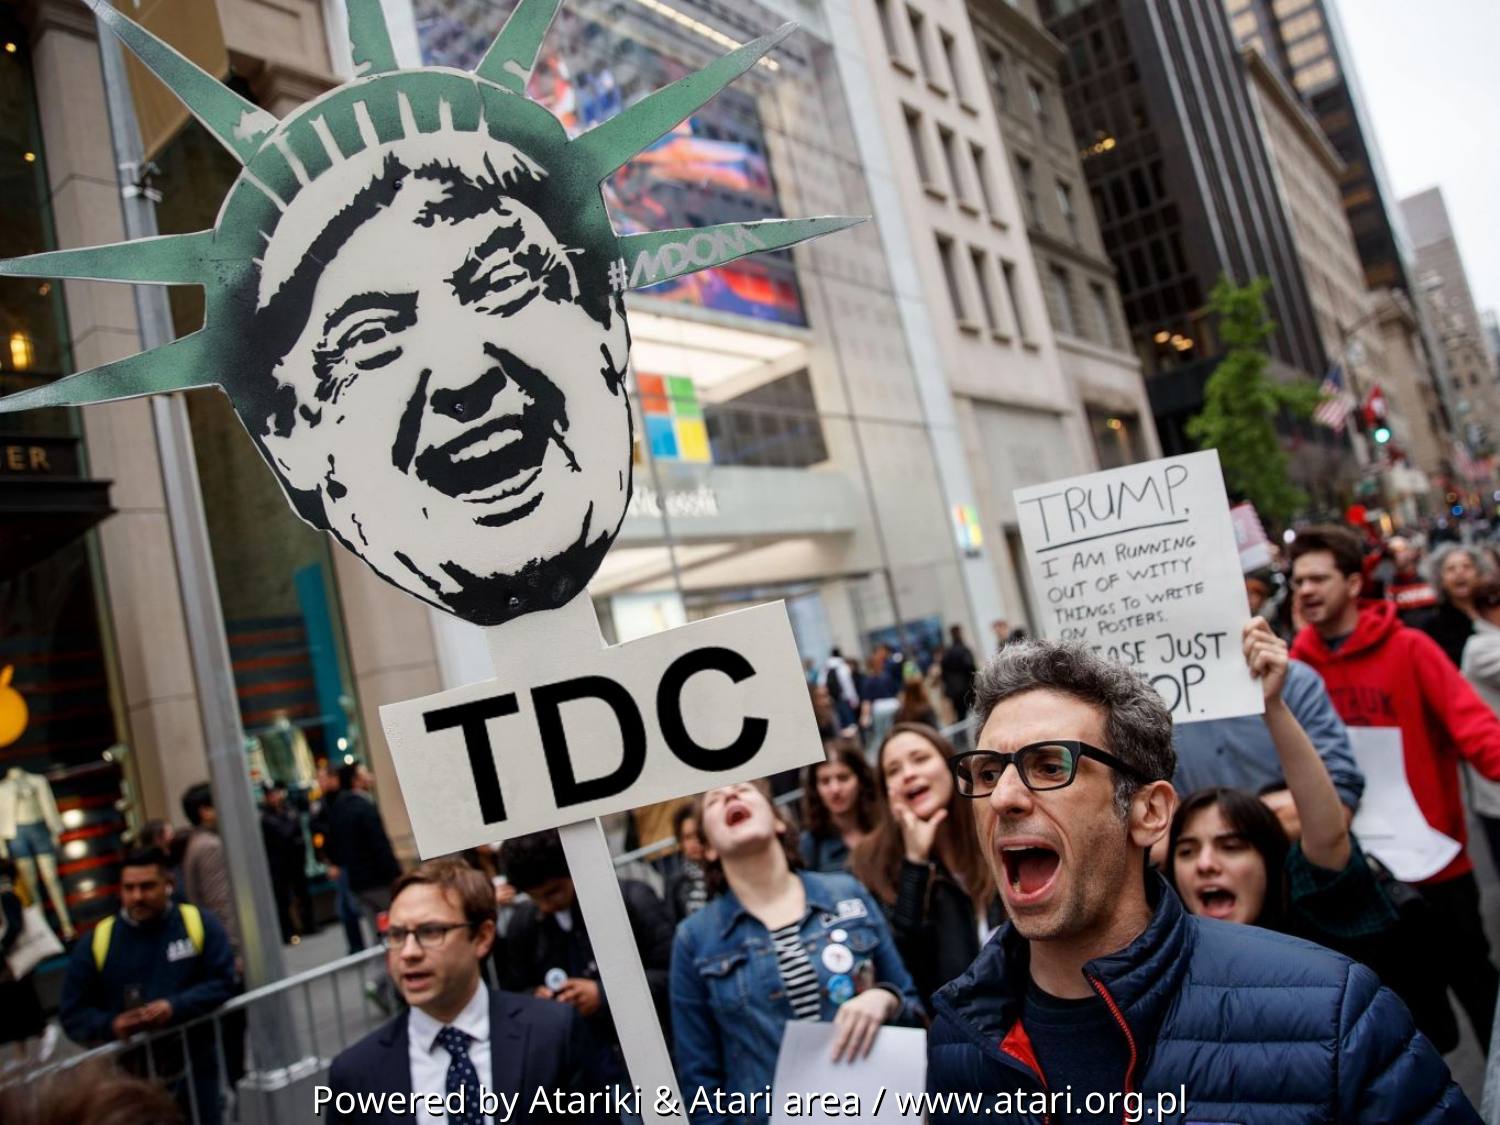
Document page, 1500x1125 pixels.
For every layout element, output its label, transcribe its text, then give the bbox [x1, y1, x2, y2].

text_box Powered by Atariki & Atari area / www.atari.org.pl [0, 1069, 1500, 1125]
picture [0, 0, 1500, 1069]
